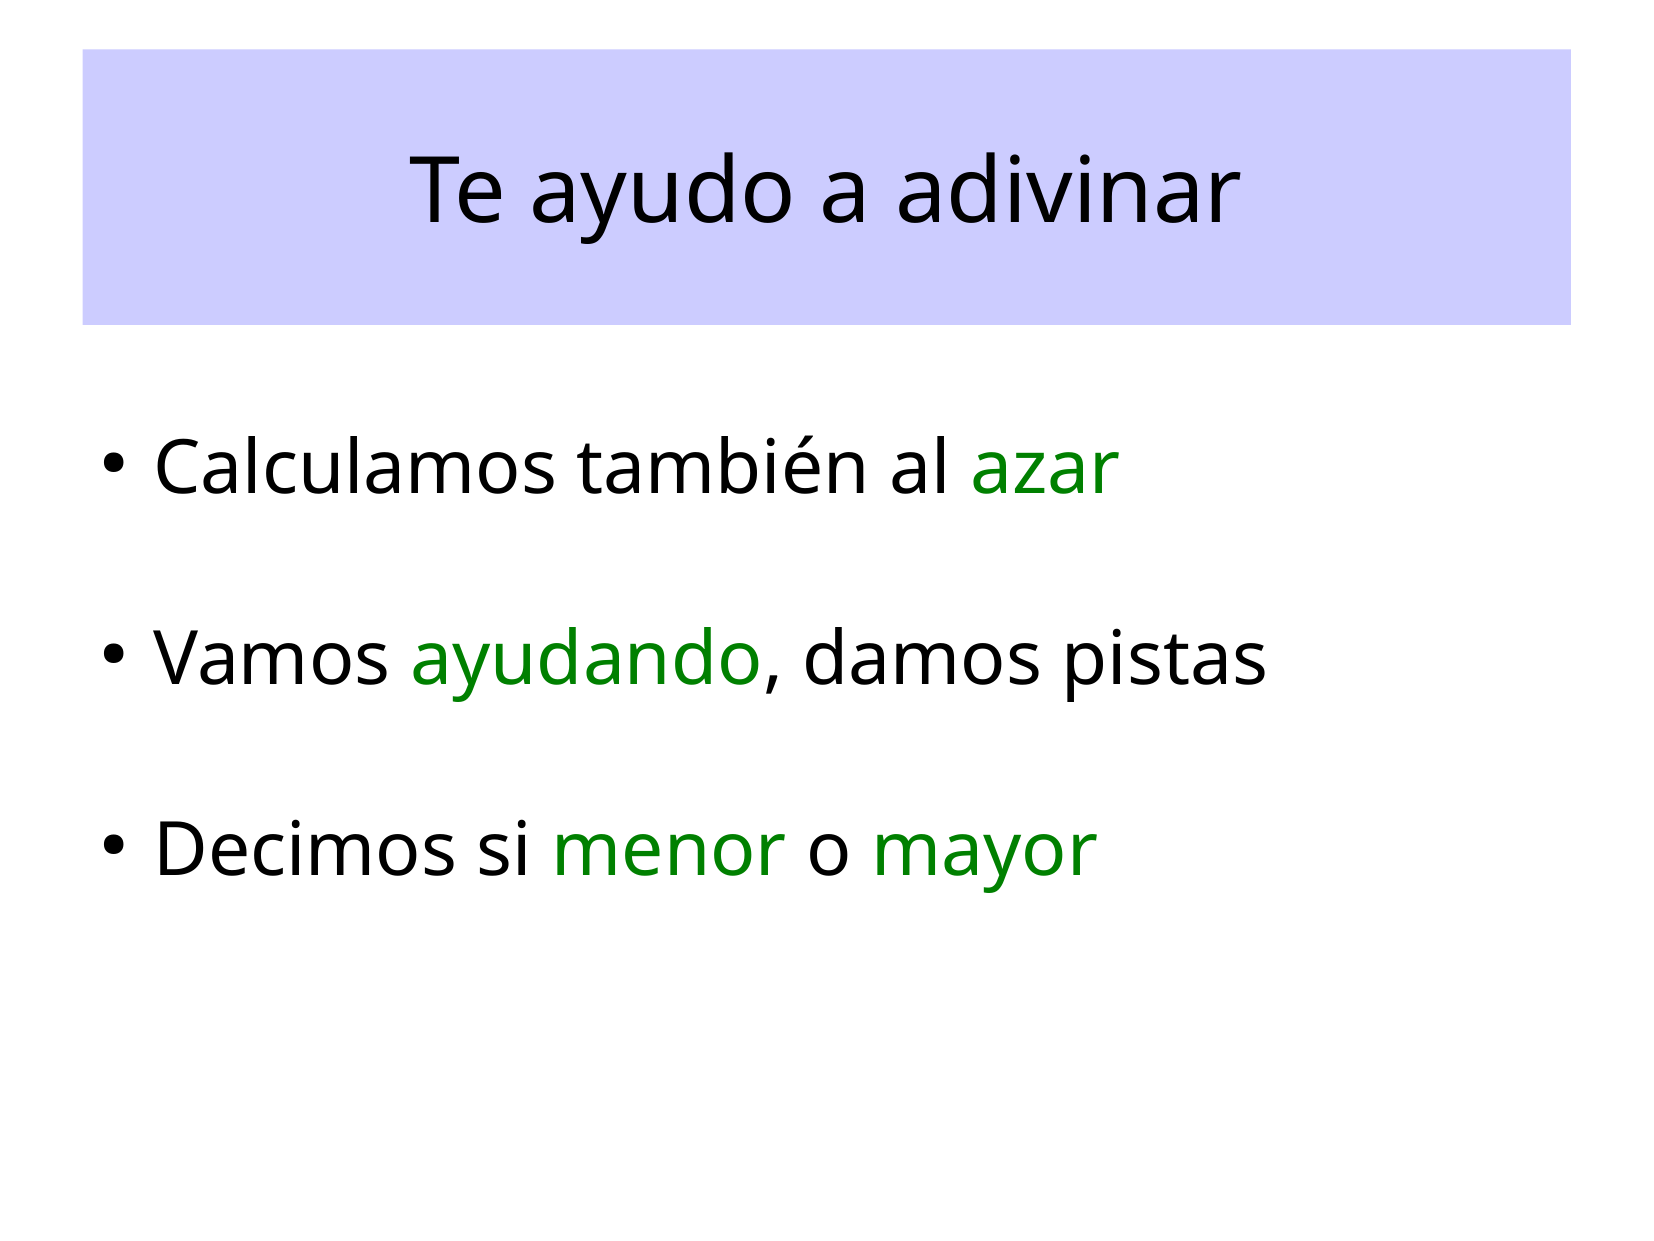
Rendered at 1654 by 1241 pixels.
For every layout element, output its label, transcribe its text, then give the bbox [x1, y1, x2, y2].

title Te ayudo a adivinar [82, 56, 1571, 318]
list Calculamos también al azar Vamos ayudando, damos pistas Decimos si menor o mayor [82, 413, 1571, 1232]
